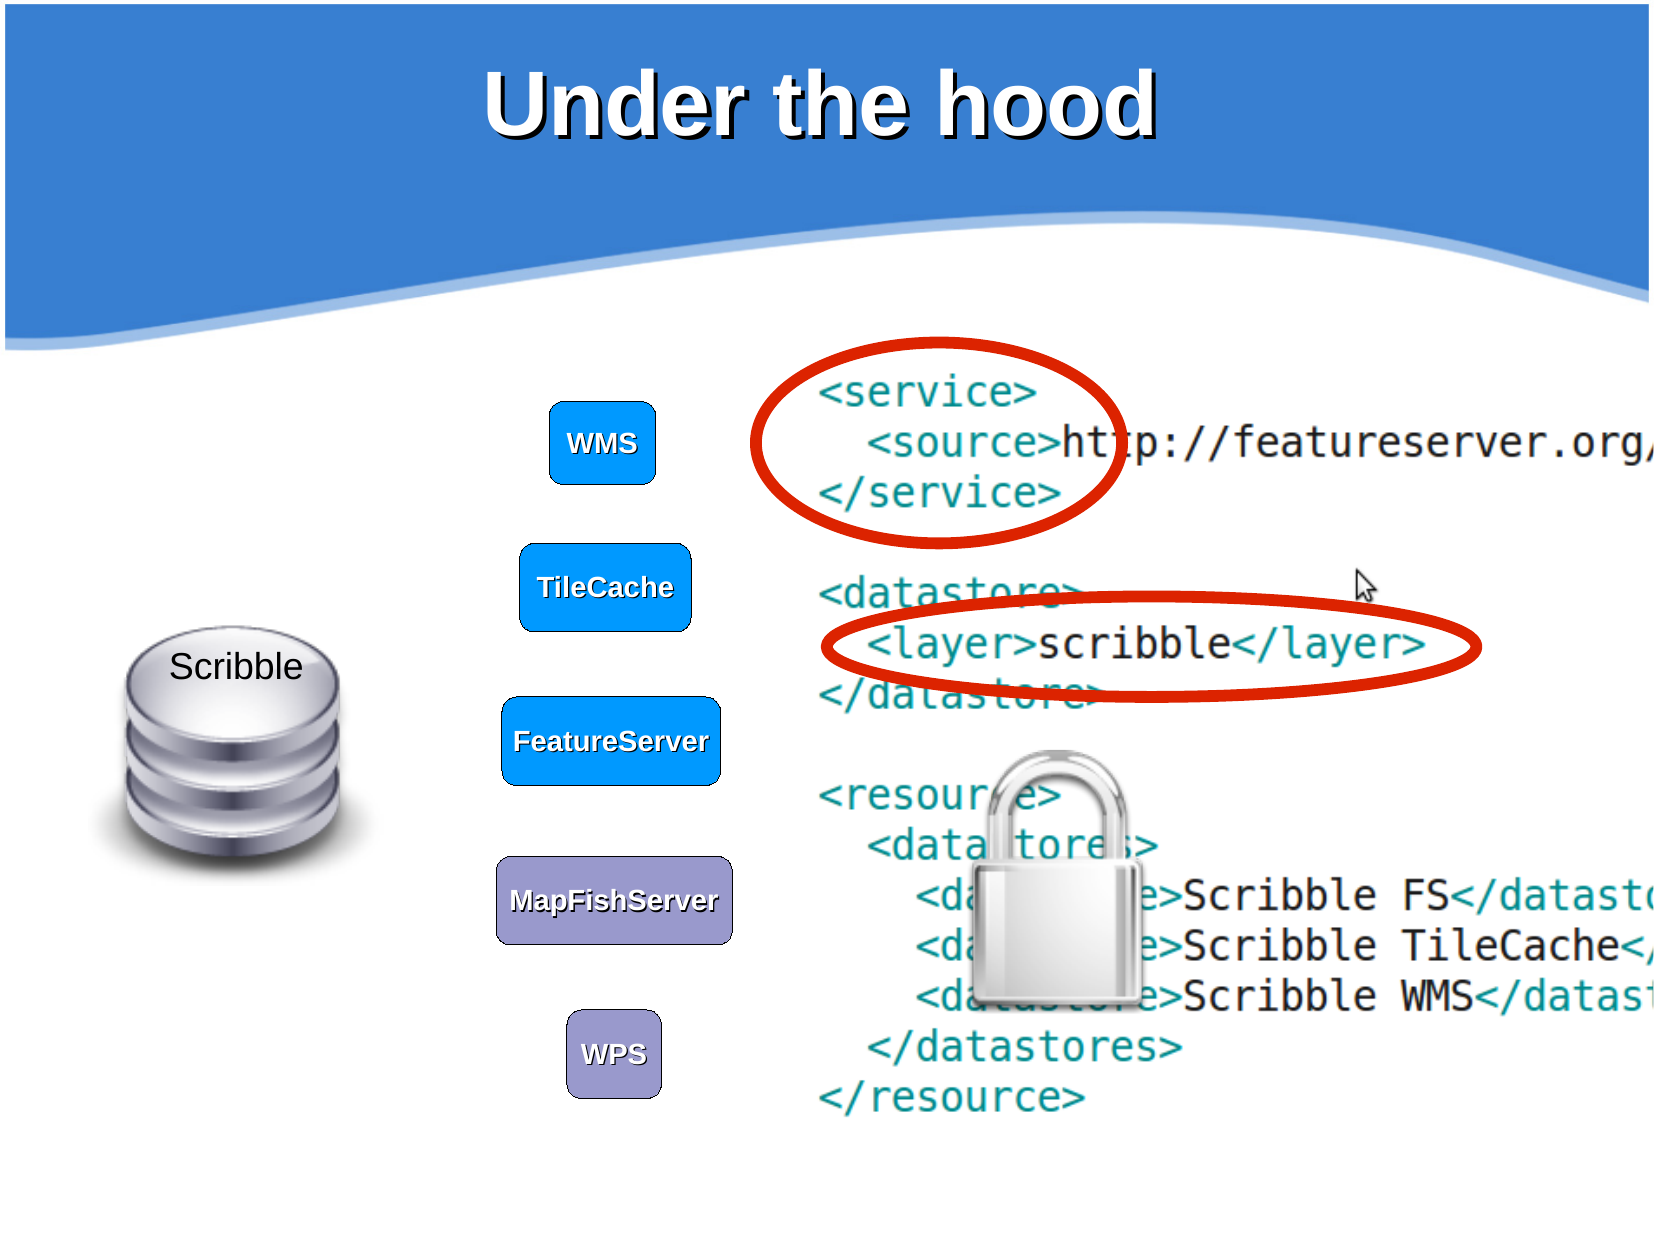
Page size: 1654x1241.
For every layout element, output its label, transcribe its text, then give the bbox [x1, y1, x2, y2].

title Under the hood [76, 0, 1565, 208]
text_box MapFishServer [496, 856, 733, 945]
text_box WPS [566, 1009, 662, 1099]
text_box TileCache [519, 543, 692, 632]
text_box WMS [549, 401, 656, 485]
picture [0, 0, 1654, 1241]
text_box FeatureServer [501, 696, 721, 786]
